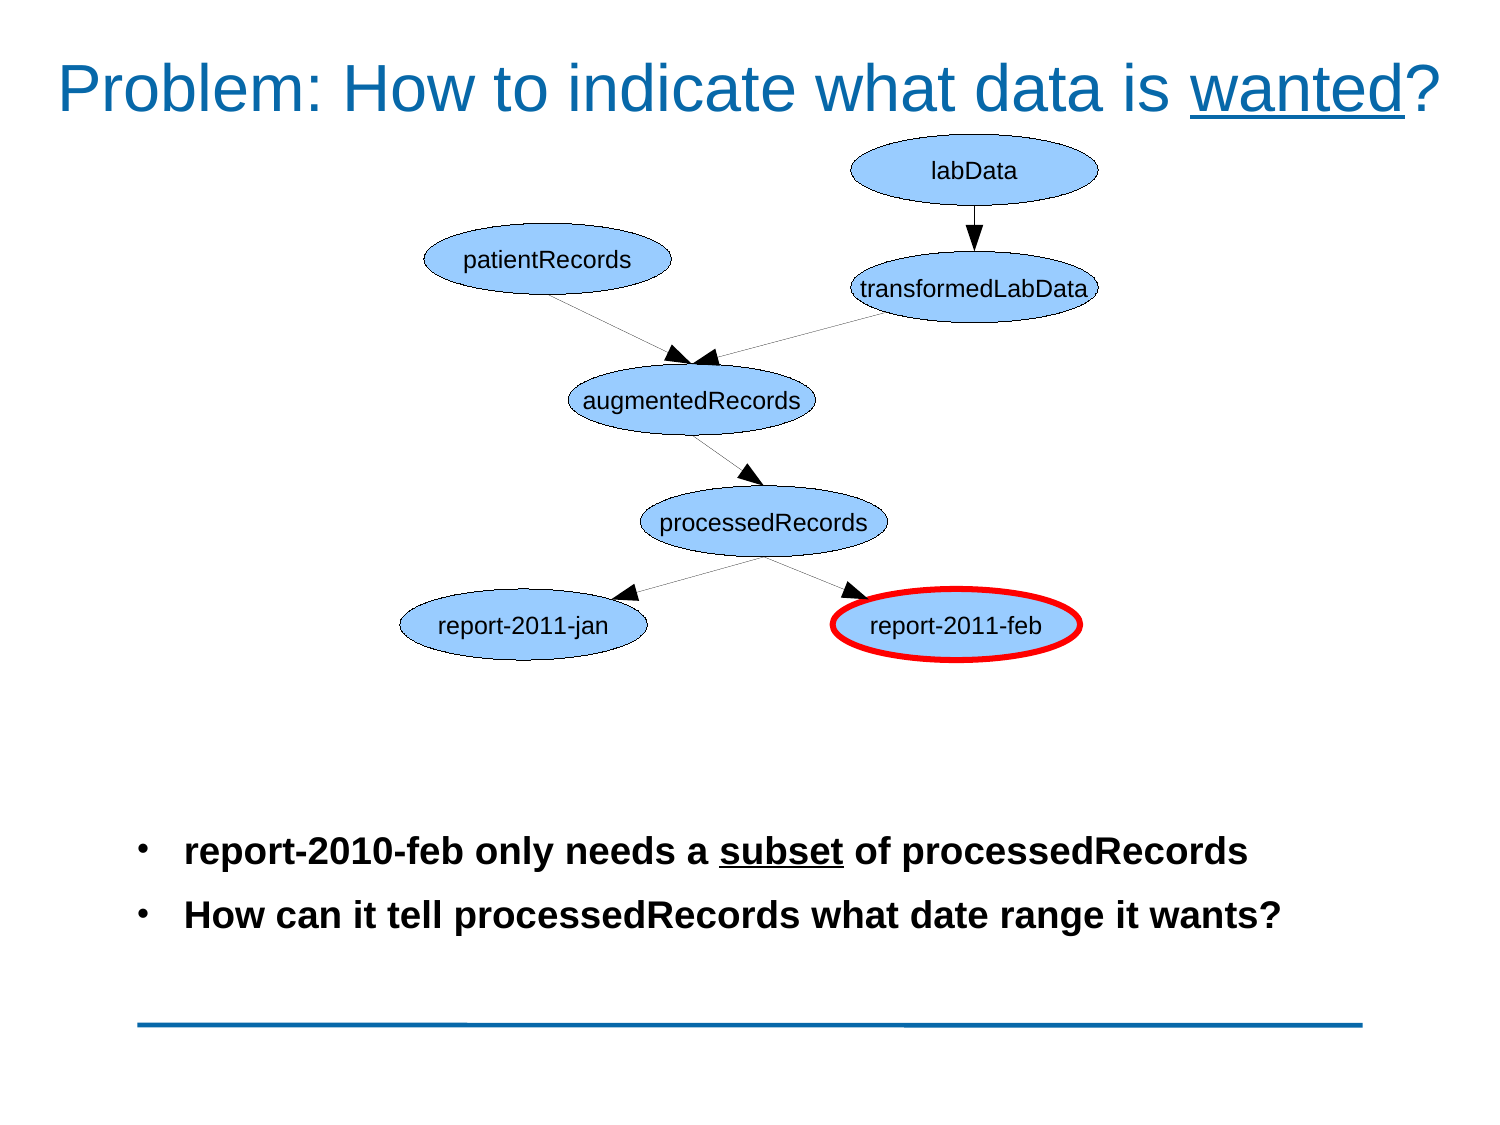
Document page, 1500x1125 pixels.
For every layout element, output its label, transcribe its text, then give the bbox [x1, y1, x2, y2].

text_box labData [850, 134, 1099, 206]
text_box report-2011-feb [832, 588, 1081, 661]
text_box processedRecords [640, 485, 888, 557]
text_box patientRecords [423, 223, 672, 295]
text_box transformedLabData [850, 251, 1099, 323]
text_box augmentedRecords [568, 364, 816, 436]
list report-2010-feb only needs a subset of processedRecords How can it tell processedRecords what date range it wants? [115, 810, 1387, 1021]
title Problem: How to indicate what data is wanted? [0, 6, 1500, 149]
text_box report-2011-jan [399, 588, 648, 661]
